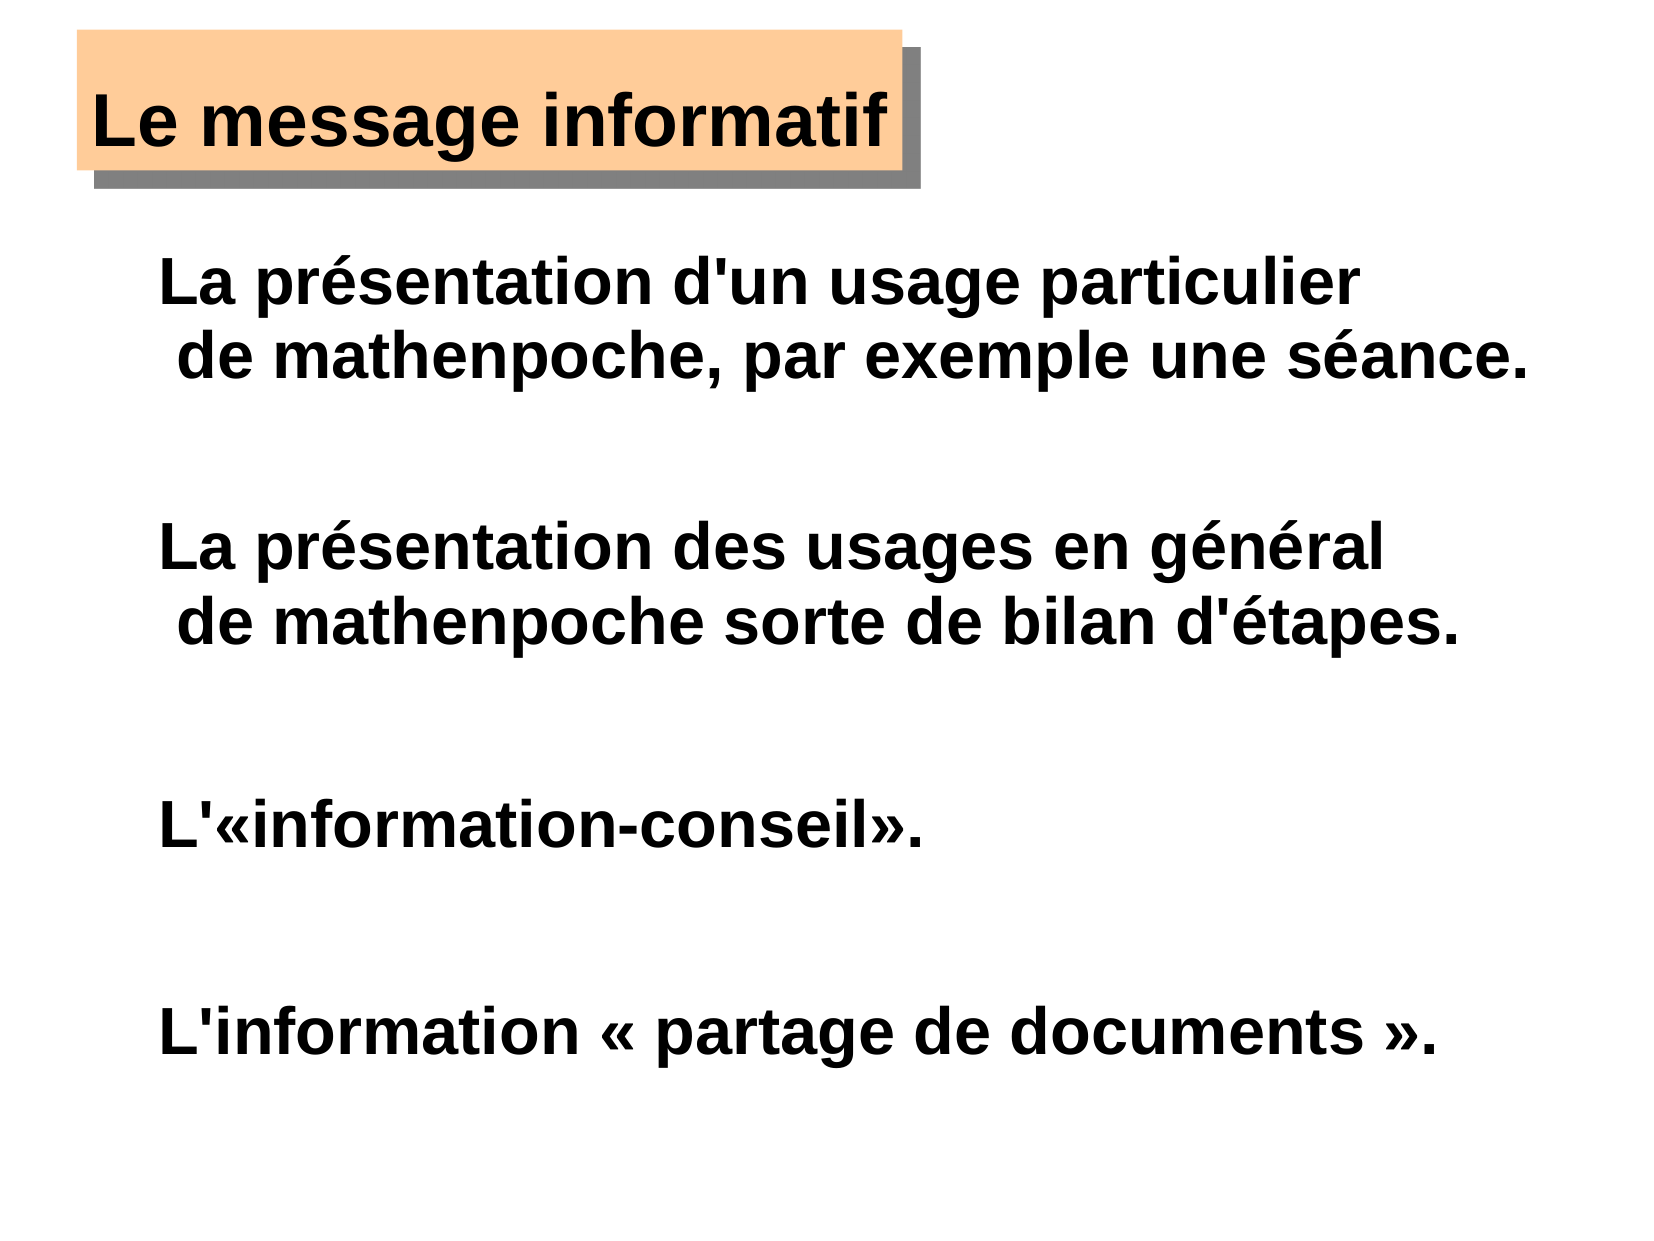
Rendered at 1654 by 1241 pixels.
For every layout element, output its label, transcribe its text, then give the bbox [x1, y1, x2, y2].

text_box La présentation des usages en général de mathenpoche sorte de bilan d'étapes. [106, 502, 1625, 667]
text_box L'information « partage de documents ». [106, 986, 1625, 1076]
text_box L'«information-conseil». [106, 779, 1625, 870]
text_box Le message informatif [76, 29, 903, 129]
text_box La présentation d'un usage particulier de mathenpoche, par exemple une séance. [106, 236, 1625, 401]
